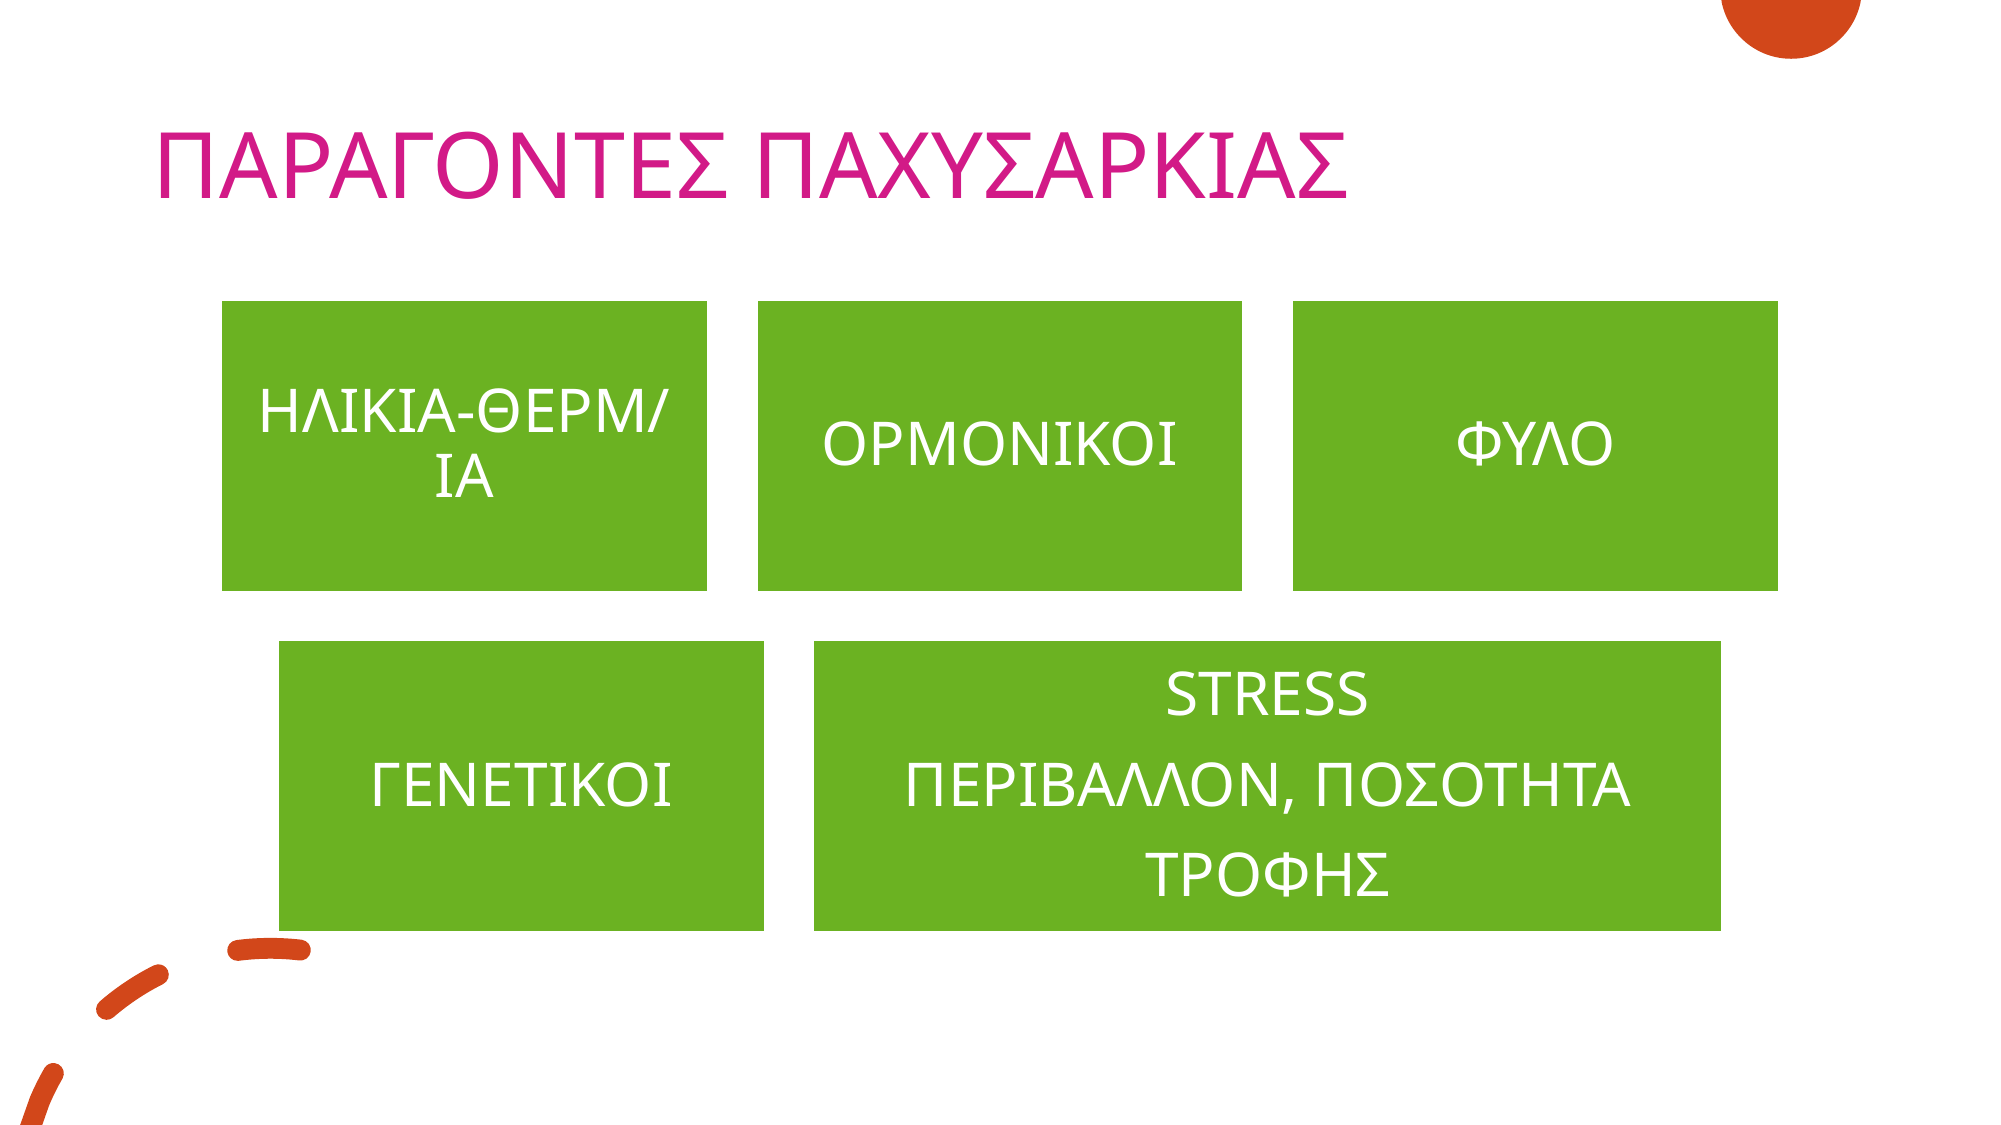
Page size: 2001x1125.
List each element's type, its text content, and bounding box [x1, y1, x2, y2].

text_box ΓΕΝΕΤΙΚΟΙ [277, 640, 765, 933]
text_box ΟΡΜΟΝΙΚΟΙ [756, 299, 1244, 592]
text_box ΦΥΛΟ [1292, 299, 1780, 592]
text_box ΗΛΙΚΙΑ-ΘΕΡΜ/ΙΑ [221, 299, 708, 592]
text_box STRESS ΠΕΡΙΒΑΛΛΟΝ, ΠΟΣΟΤΗΤΑ ΤΡΟΦΗΣ [813, 640, 1723, 933]
title ΠΑΡΑΓΟΝΤΕΣ ΠΑΧΥΣΑΡΚΙΑΣ [137, 59, 1370, 278]
